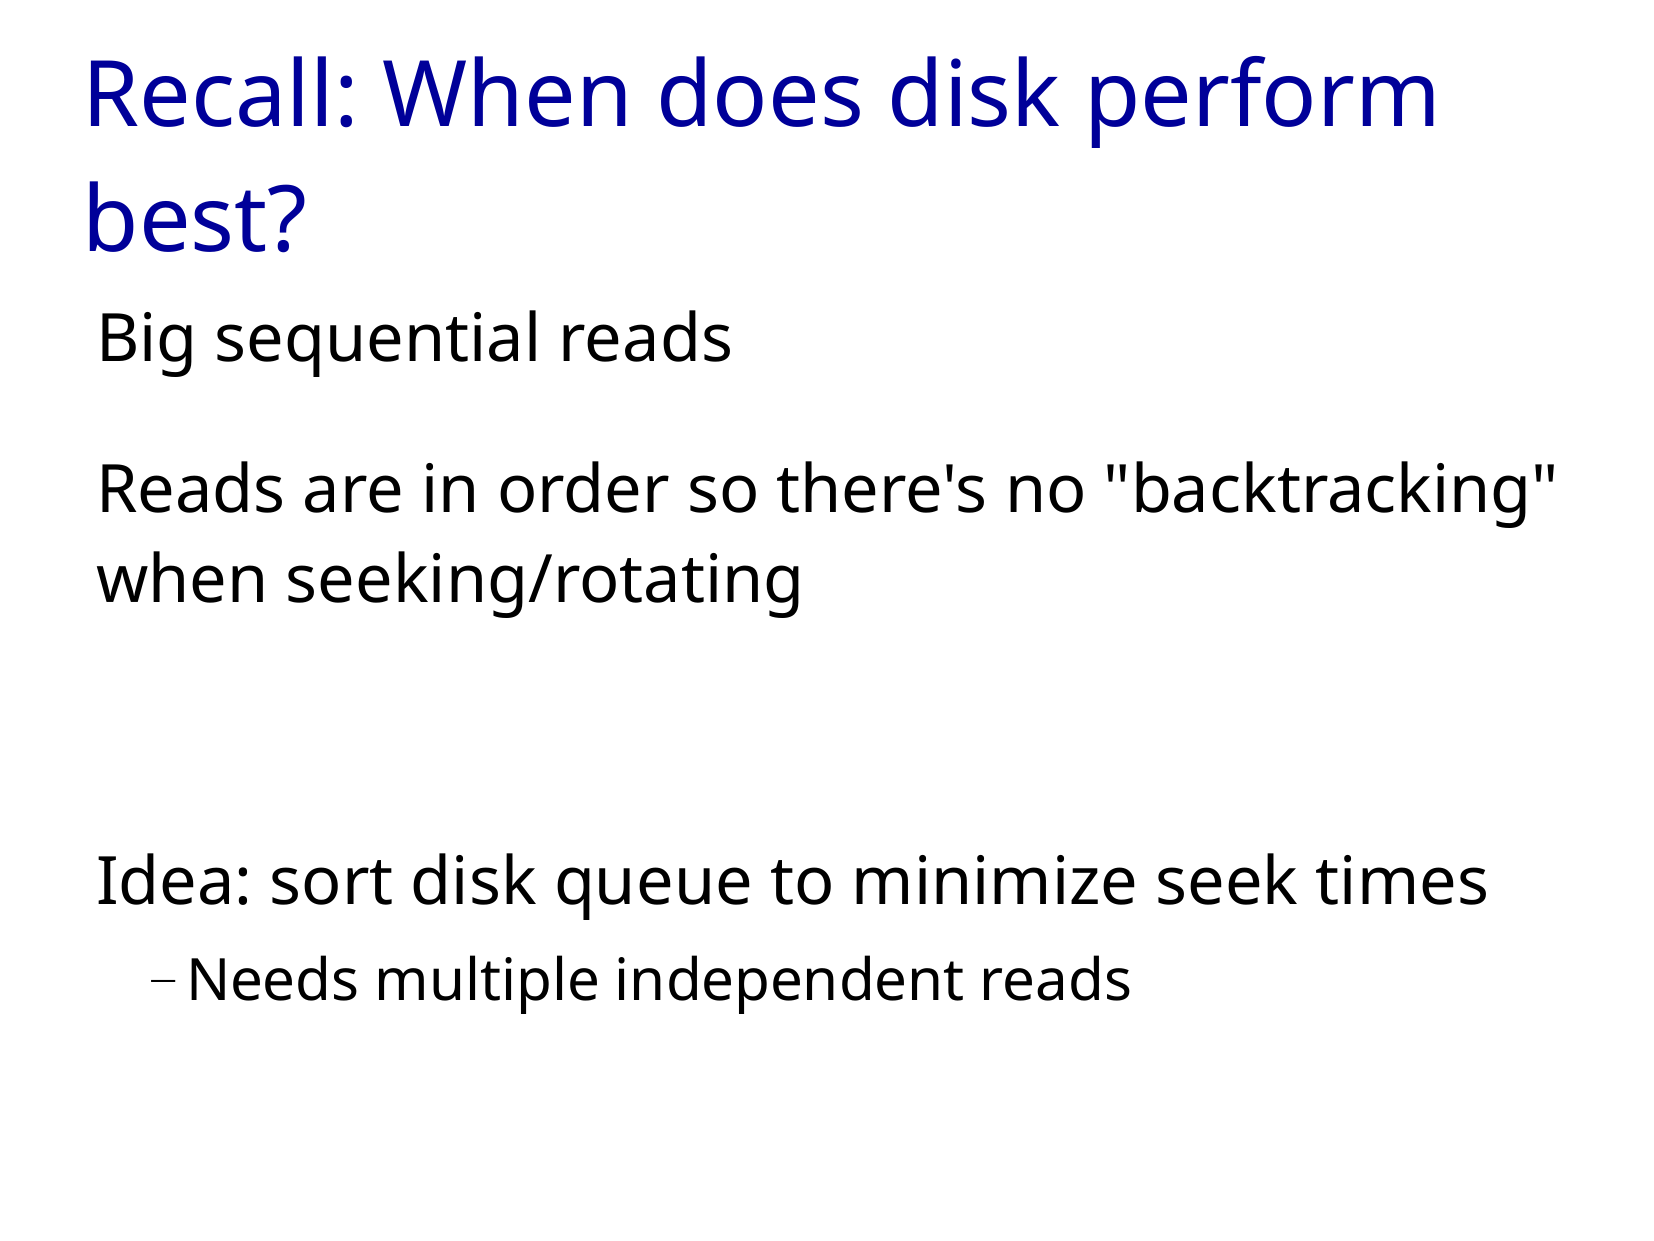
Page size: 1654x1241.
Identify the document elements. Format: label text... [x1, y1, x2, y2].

list Big sequential reads Reads are in order so there's no "backtracking" when seeking/rotating Idea: sort disk queue to minimize seek times Needs multiple independent reads [60, 290, 1571, 1096]
title Recall: When does disk perform best? [82, 49, 1571, 257]
